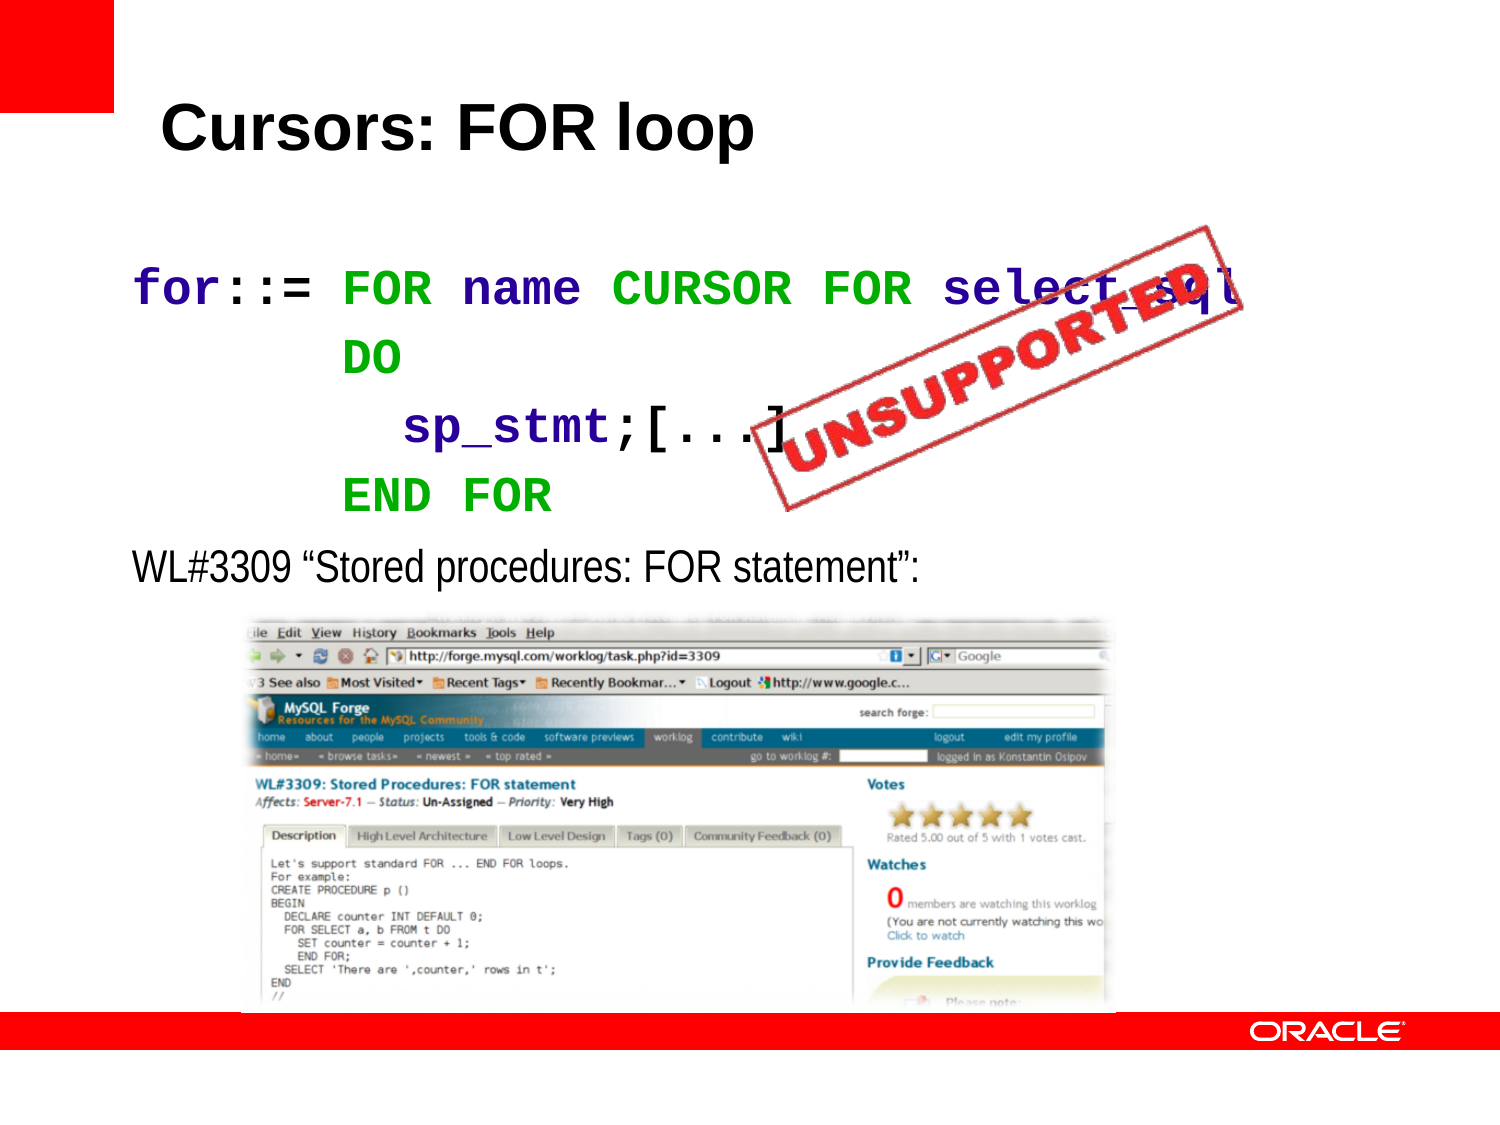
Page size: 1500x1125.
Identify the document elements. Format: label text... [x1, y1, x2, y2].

picture [0, 0, 114, 113]
picture [750, 224, 1245, 512]
picture [0, 611, 1500, 1050]
title Cursors: FOR loop [145, 42, 1390, 213]
list for::= FOR name CURSOR FOR select_sql DO sp_stmt;[...] END FOR WL#3309 “Stored procedures: FOR statement”: [112, 262, 1349, 1005]
